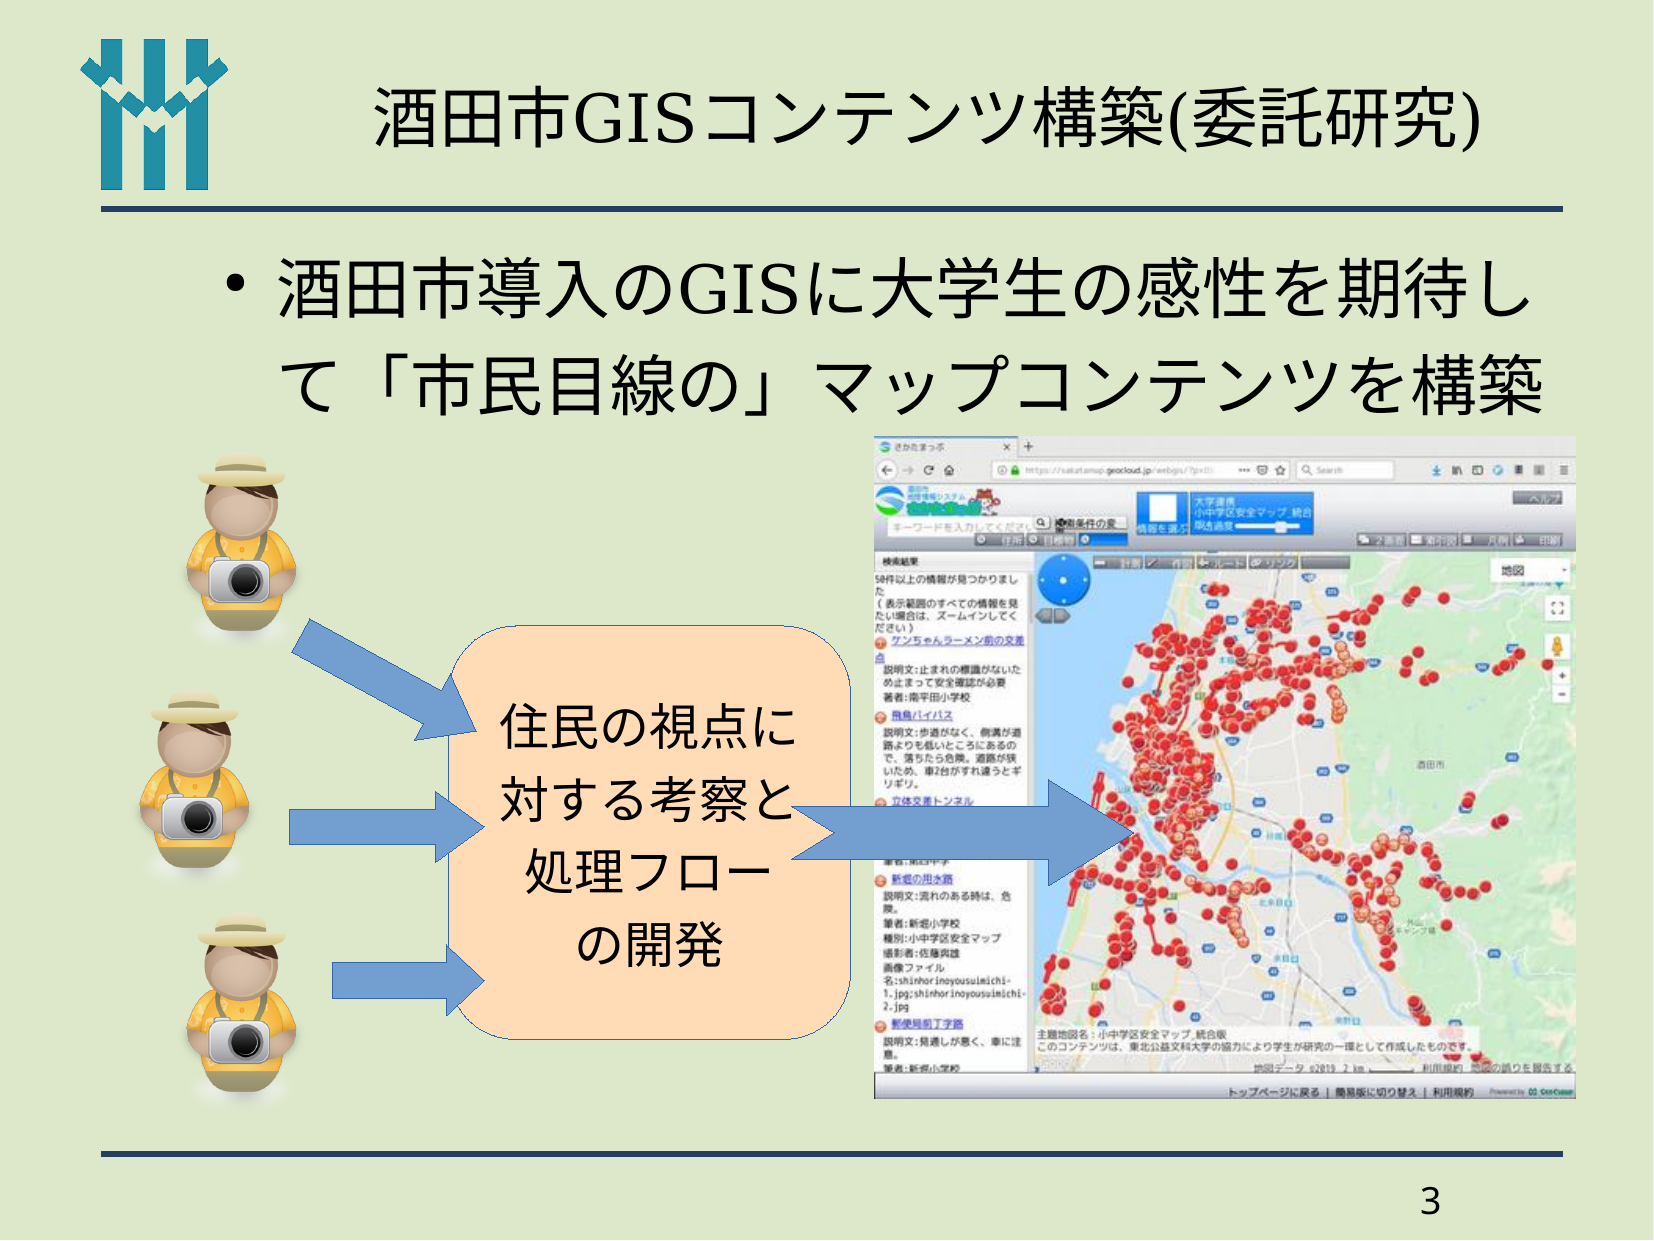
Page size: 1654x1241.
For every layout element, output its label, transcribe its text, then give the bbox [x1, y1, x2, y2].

picture [874, 436, 1576, 1099]
title 酒田市GISコンテンツ構築(委託研究) [295, 24, 1561, 203]
picture [59, 15, 249, 209]
text_box 住民の視点に 対する考察と 処理フロー の開発 [448, 625, 851, 1040]
text_box [791, 779, 1134, 886]
text_box [332, 944, 485, 1016]
picture [118, 673, 272, 887]
text_box [291, 618, 477, 741]
picture [165, 436, 319, 650]
list 酒田市導入のGISに大学生の感性を期待して「市民目線の」マップコンテンツを構築 [135, 236, 1548, 399]
picture [165, 896, 319, 1111]
text_box [289, 791, 485, 863]
